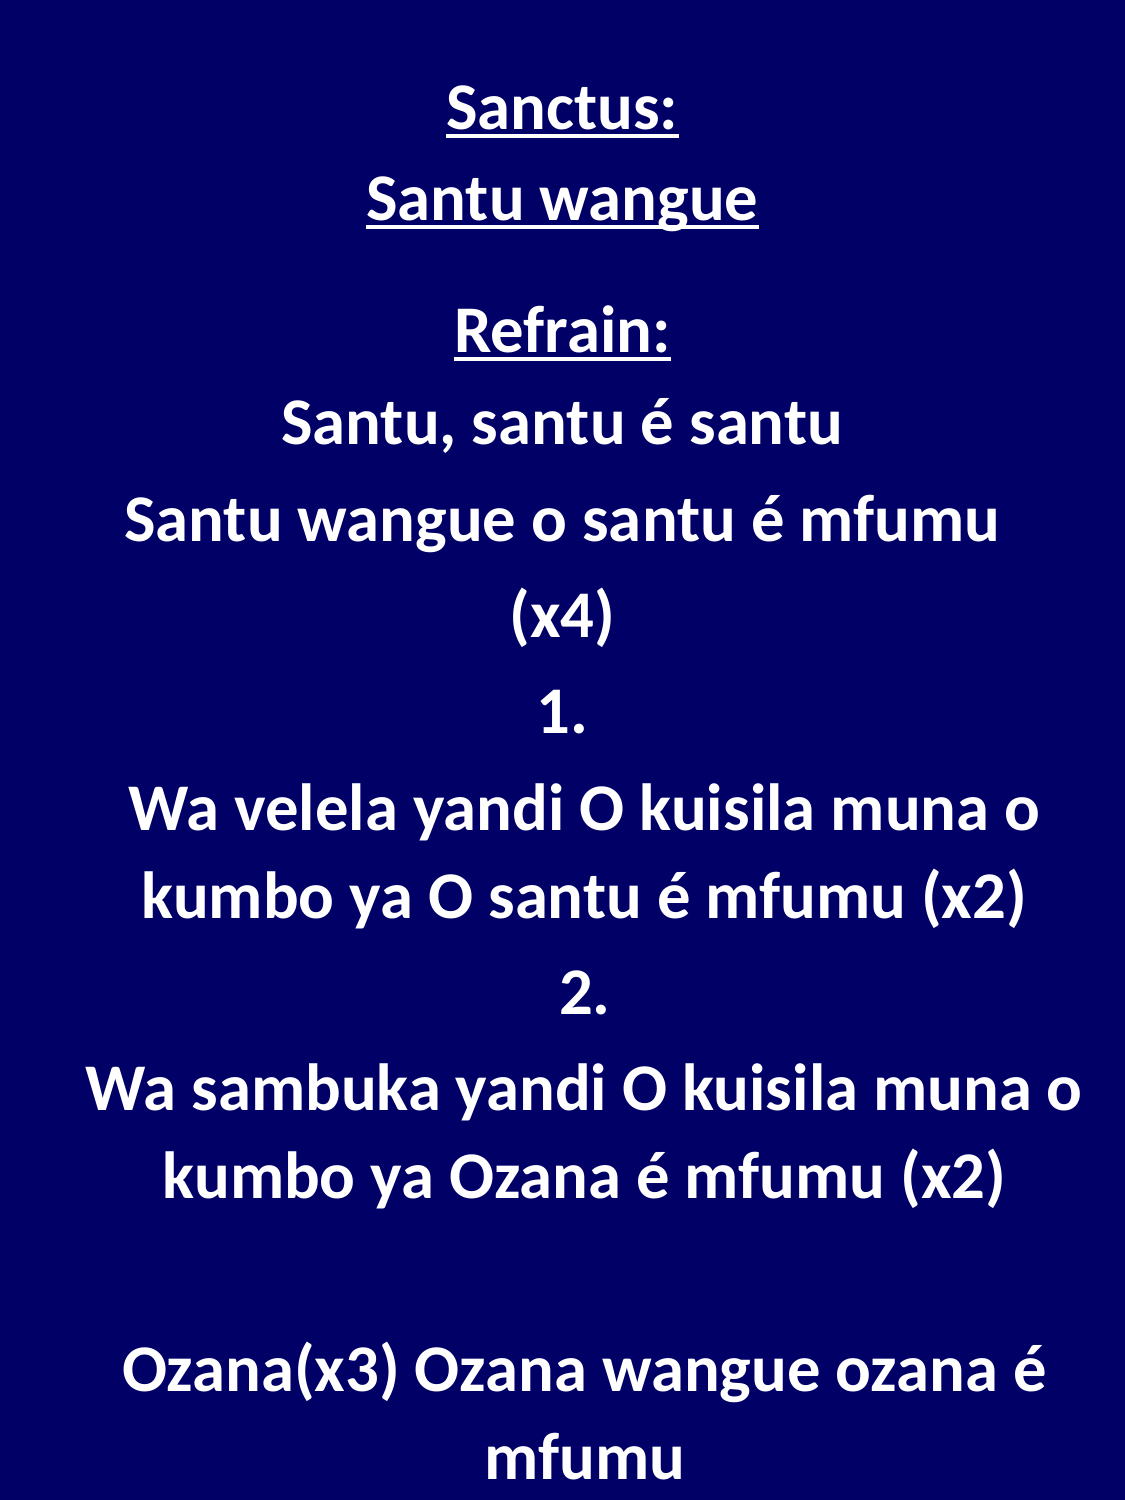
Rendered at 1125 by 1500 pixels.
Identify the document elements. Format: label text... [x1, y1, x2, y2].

text_box Sanctus: Santu wangue Refrain: Santu, santu é santu Santu wangue o santu é mfumu (x4) 1. Wa velela yandi O kuisila muna o kumbo ya O santu é mfumu (x2) 2. Wa sambuka yandi O kuisila muna o kumbo ya Ozana é mfumu (x2) Ozana(x3) Ozana wangue ozana é mfumu [13, 47, 1112, 1480]
